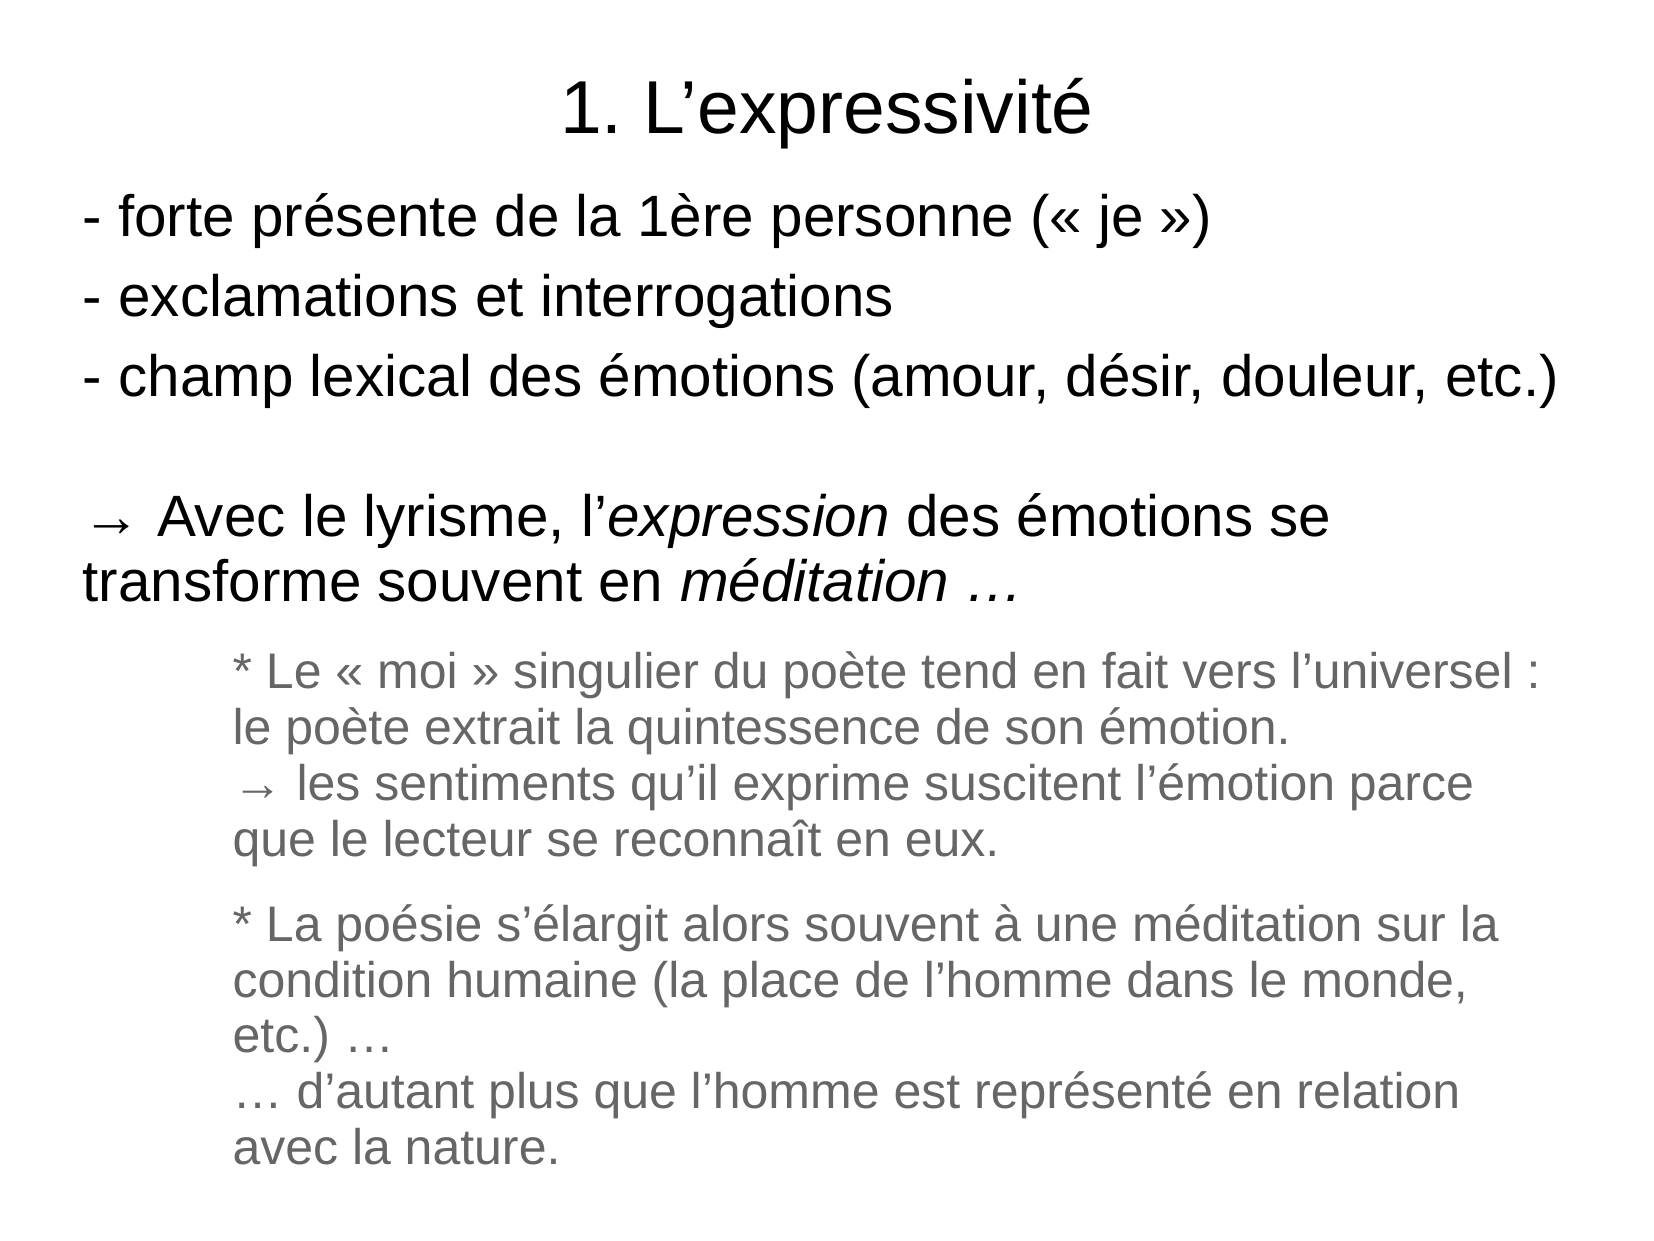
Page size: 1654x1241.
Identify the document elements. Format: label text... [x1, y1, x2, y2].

list - forte présente de la 1ère personne (« je ») - exclamations et interrogations - champ lexical des émotions (amour, désir, douleur, etc.) → Avec le lyrisme, l’expression des émotions se transforme souvent en méditation … * Le « moi » singulier du poète tend en fait vers l’universel : le poète extrait la quintessence de son émotion. → les sentiments qu’il exprime suscitent l’émotion parce que le lecteur se reconnaît en eux. * La poésie s’élargit alors souvent à une méditation sur la condition humaine (la place de l’homme dans le monde, etc.) … … d’autant plus que l’homme est représenté en relation avec la nature. [82, 183, 1571, 1174]
title 1. L’expressivité [82, 49, 1571, 166]
